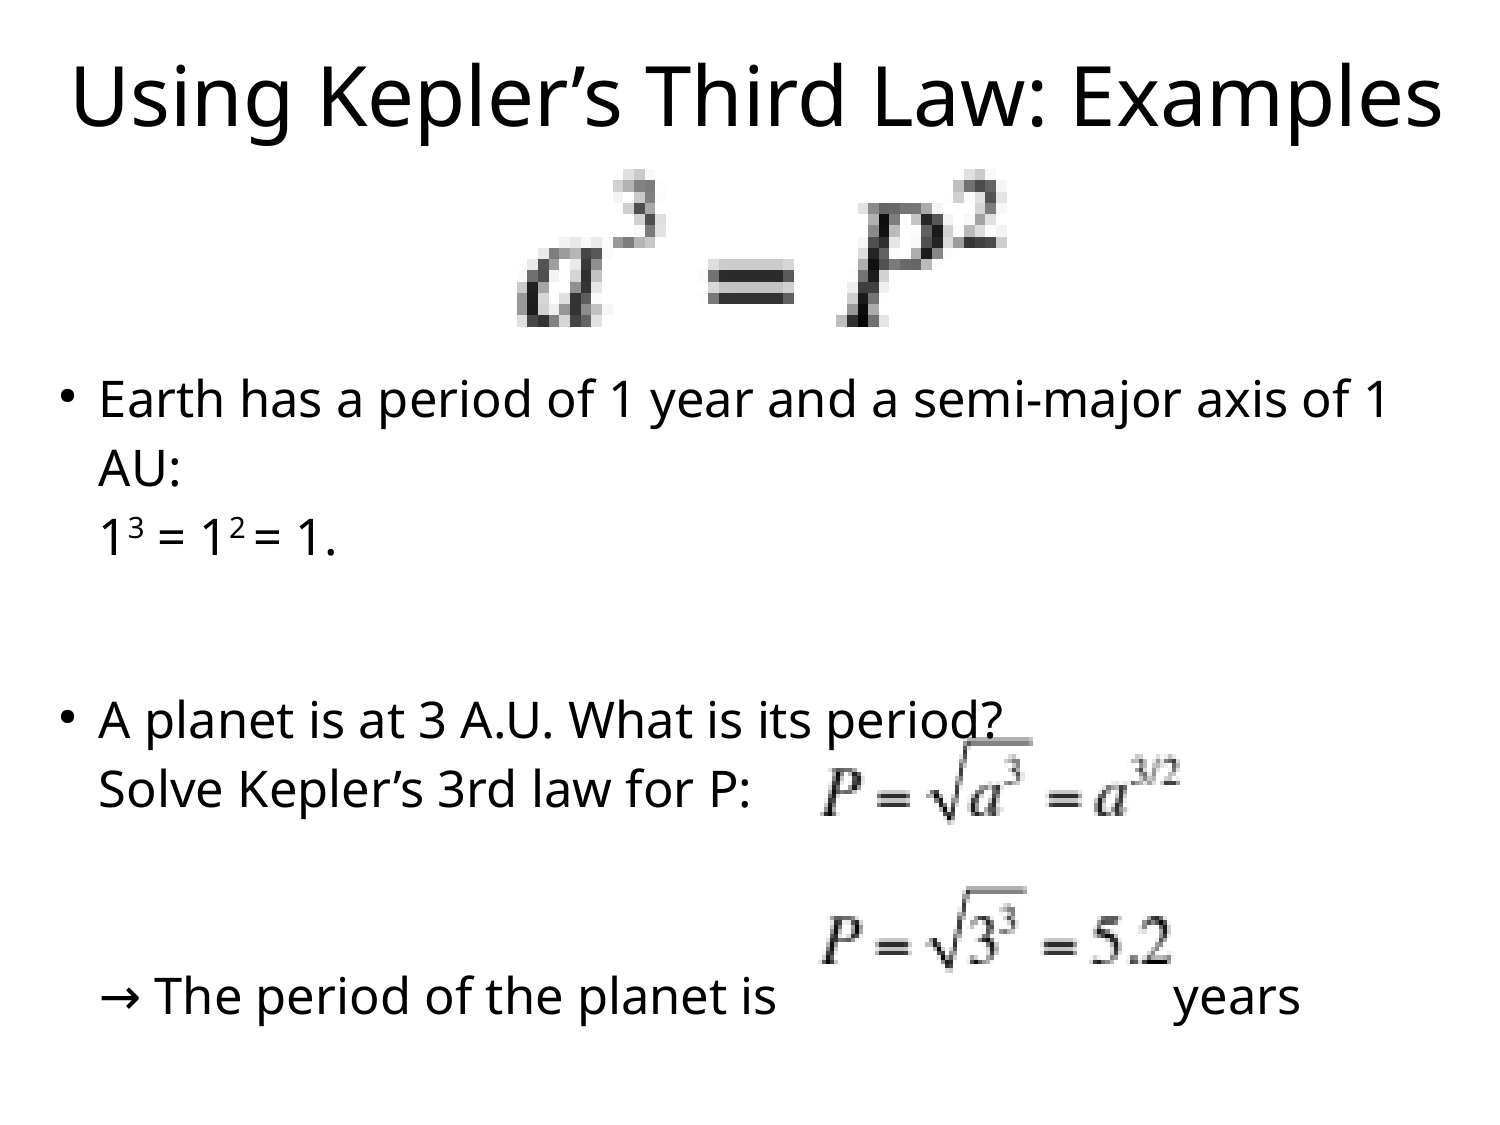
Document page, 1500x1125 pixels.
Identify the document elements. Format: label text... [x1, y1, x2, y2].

picture [810, 873, 1176, 974]
picture [812, 725, 1186, 826]
list Earth has a period of 1 year and a semi-major axis of 1 AU: 13 = 12 = 1. A planet is at 3 A.U. What is its period? Solve Kepler’s 3rd law for P: → The period of the planet is years [45, 179, 1471, 1036]
picture [496, 136, 1019, 351]
title Using Kepler’s Third Law: Examples [45, 27, 1471, 163]
